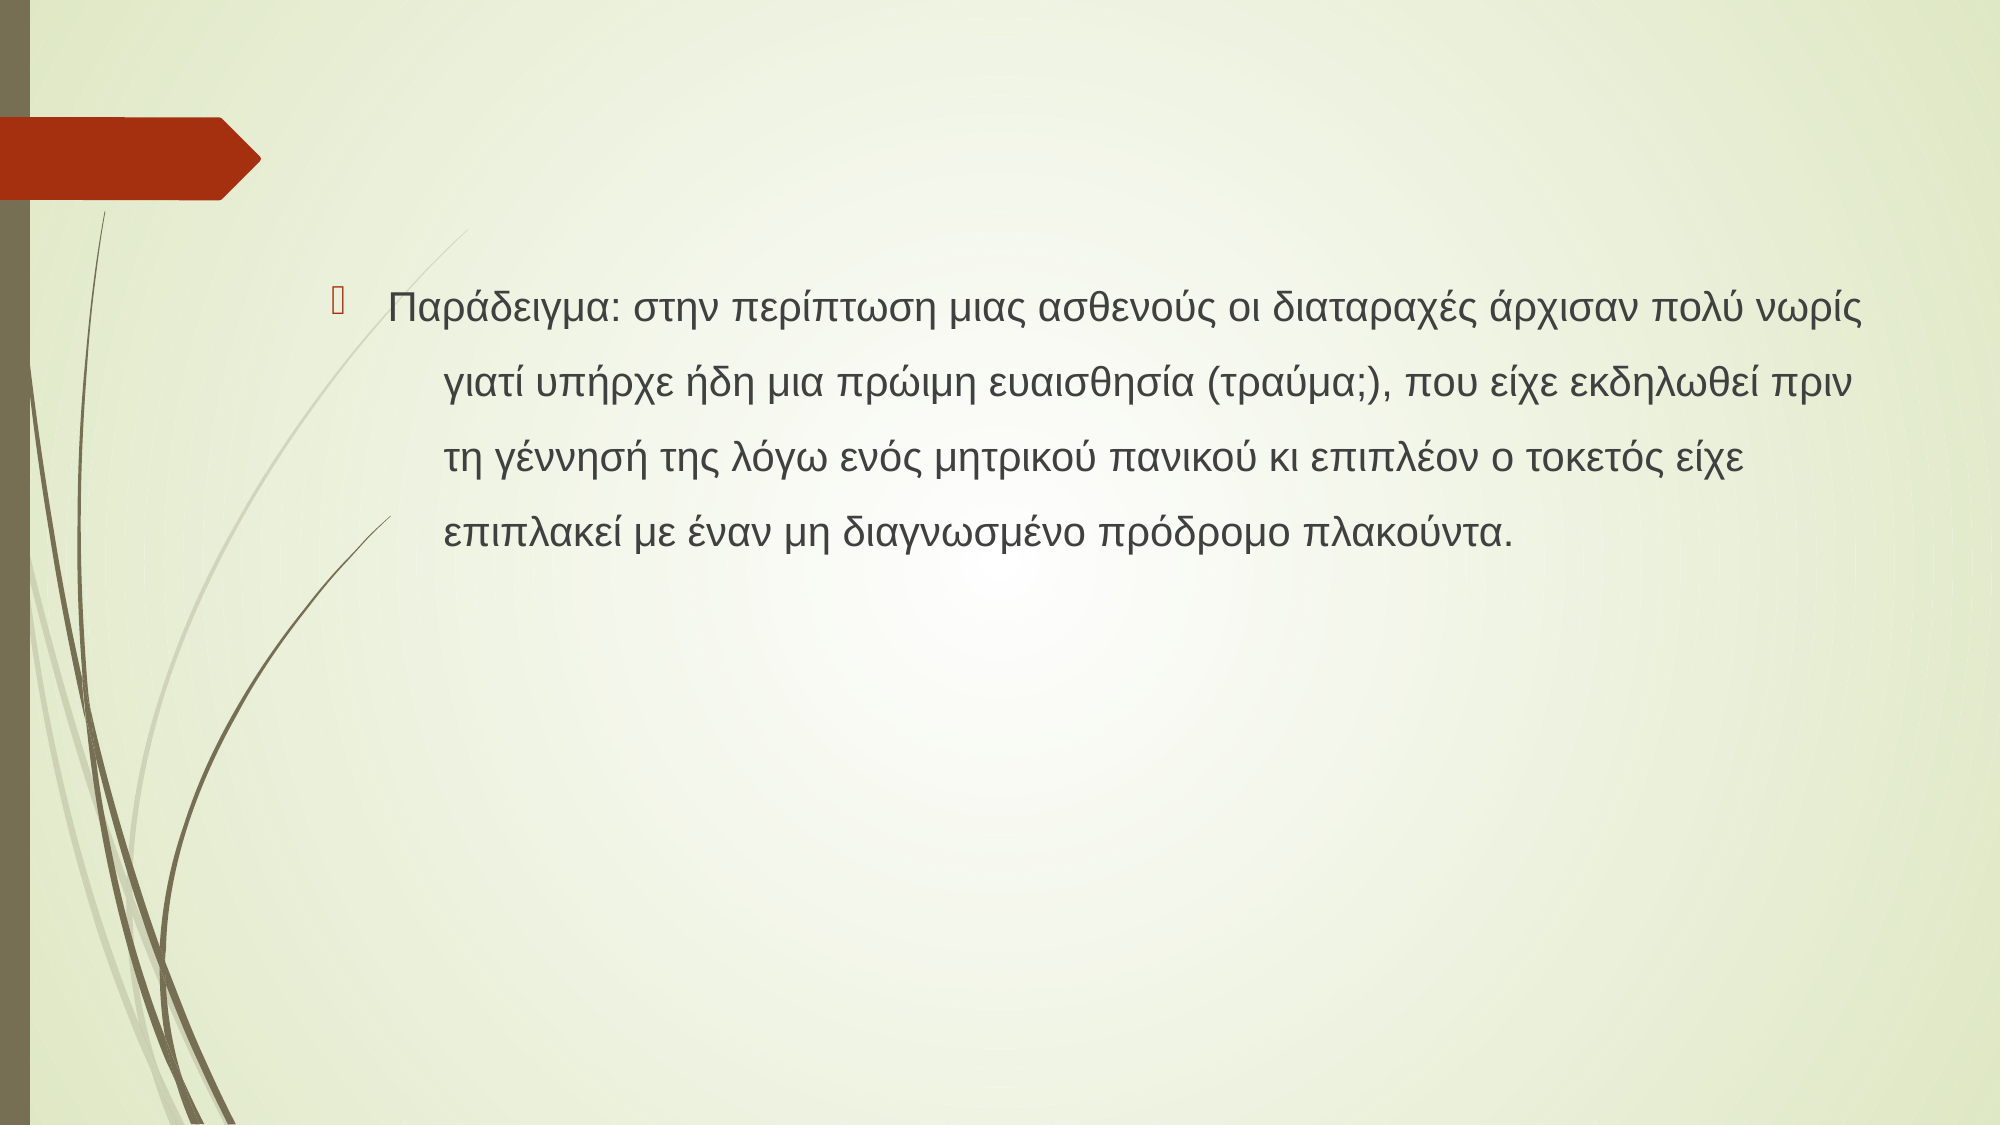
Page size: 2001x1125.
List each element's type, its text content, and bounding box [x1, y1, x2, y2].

list Παράδειγμα: στην περίπτωση μιας ασθενούς οι διαταραχές άρχισαν πολύ νωρίς γιατί υπήρχε ήδη μια πρώιμη ευαισθησία (τραύμα;), που είχε εκδηλωθεί πριν τη γέννησή της λόγω ενός μητρικού πανικού κι επιπλέον ο τοκετός είχε επιπλακεί με έναν μη διαγνωσμένο πρόδρομο πλακούντα. [316, 246, 1888, 815]
